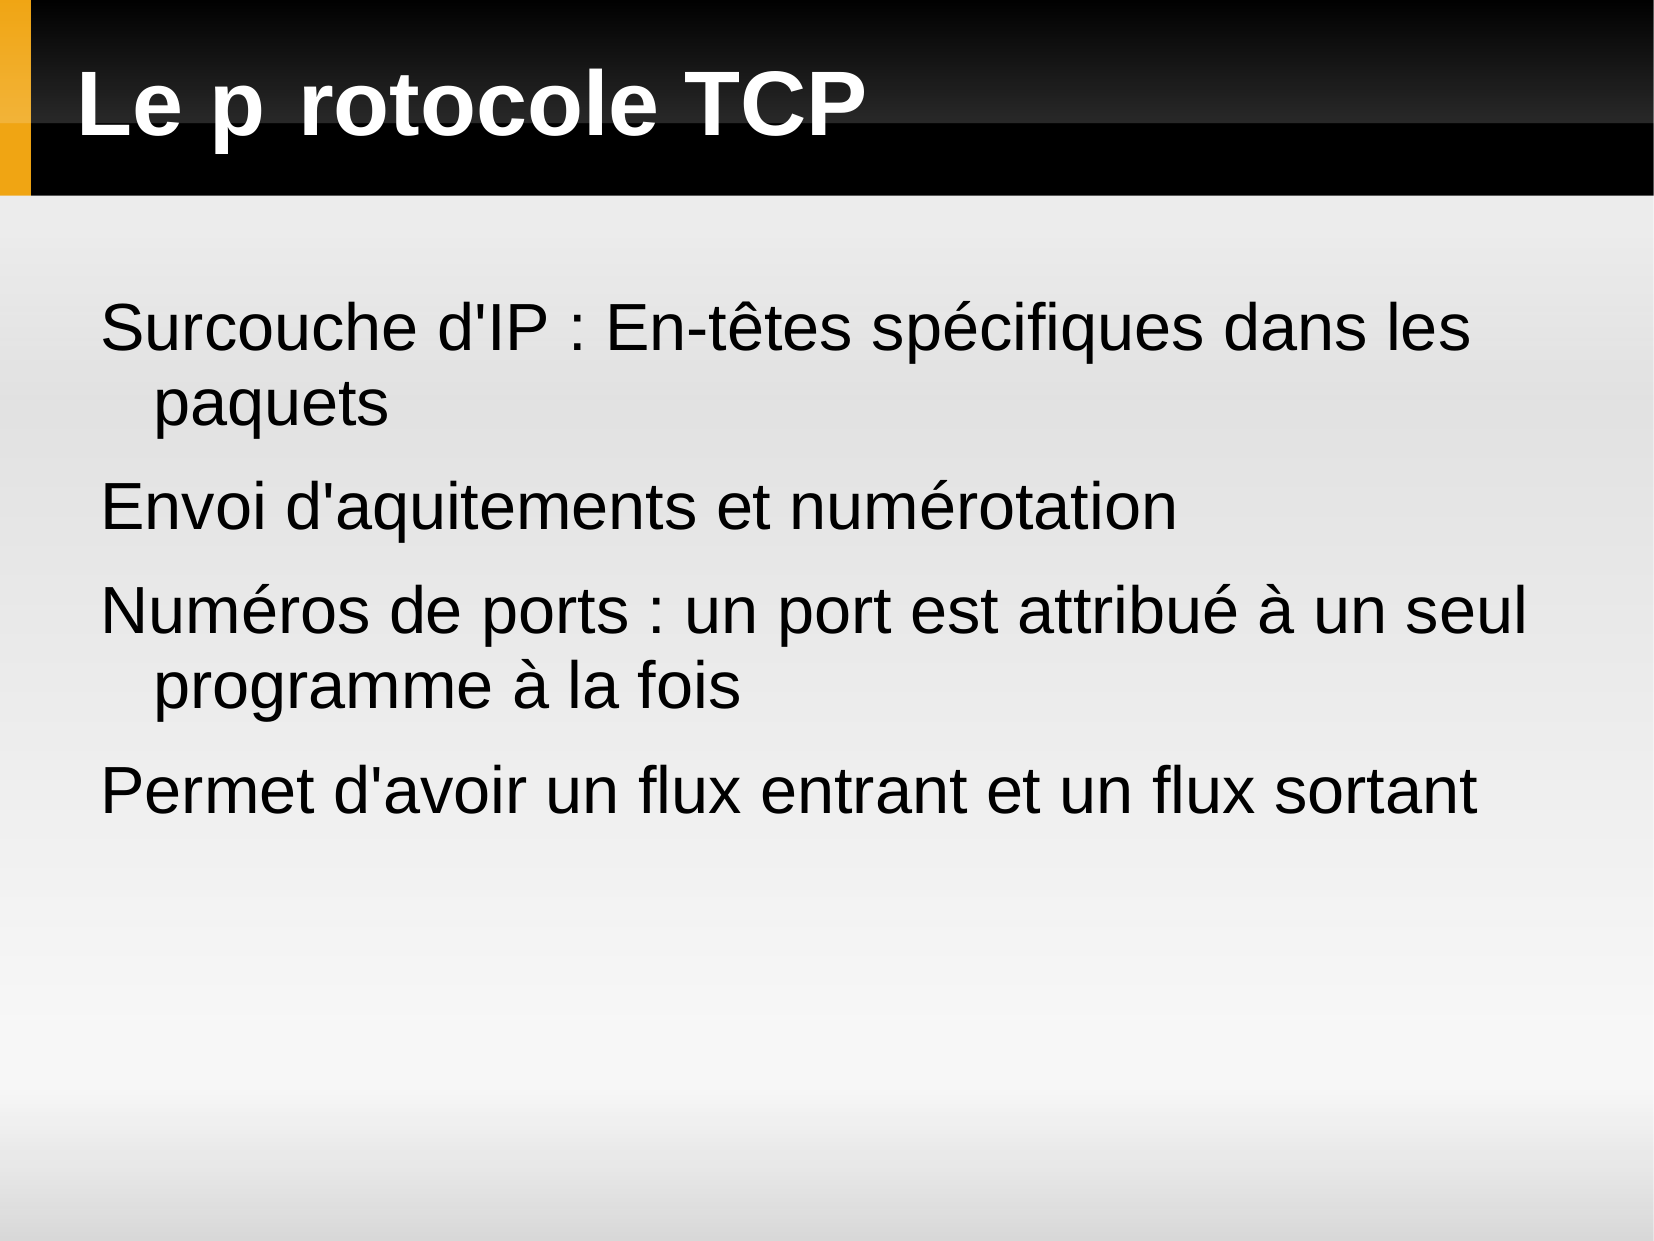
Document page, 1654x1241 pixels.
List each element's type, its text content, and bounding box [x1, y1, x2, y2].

picture [0, 0, 1654, 1241]
title Le p rotocole TCP [76, 7, 1565, 200]
list Surcouche d'IP : En-têtes spécifiques dans les paquets Envoi d'aquitements et numérotation Numéros de ports : un port est attribué à un seul programme à la fois Permet d'avoir un flux entrant et un flux sortant [82, 290, 1571, 1094]
